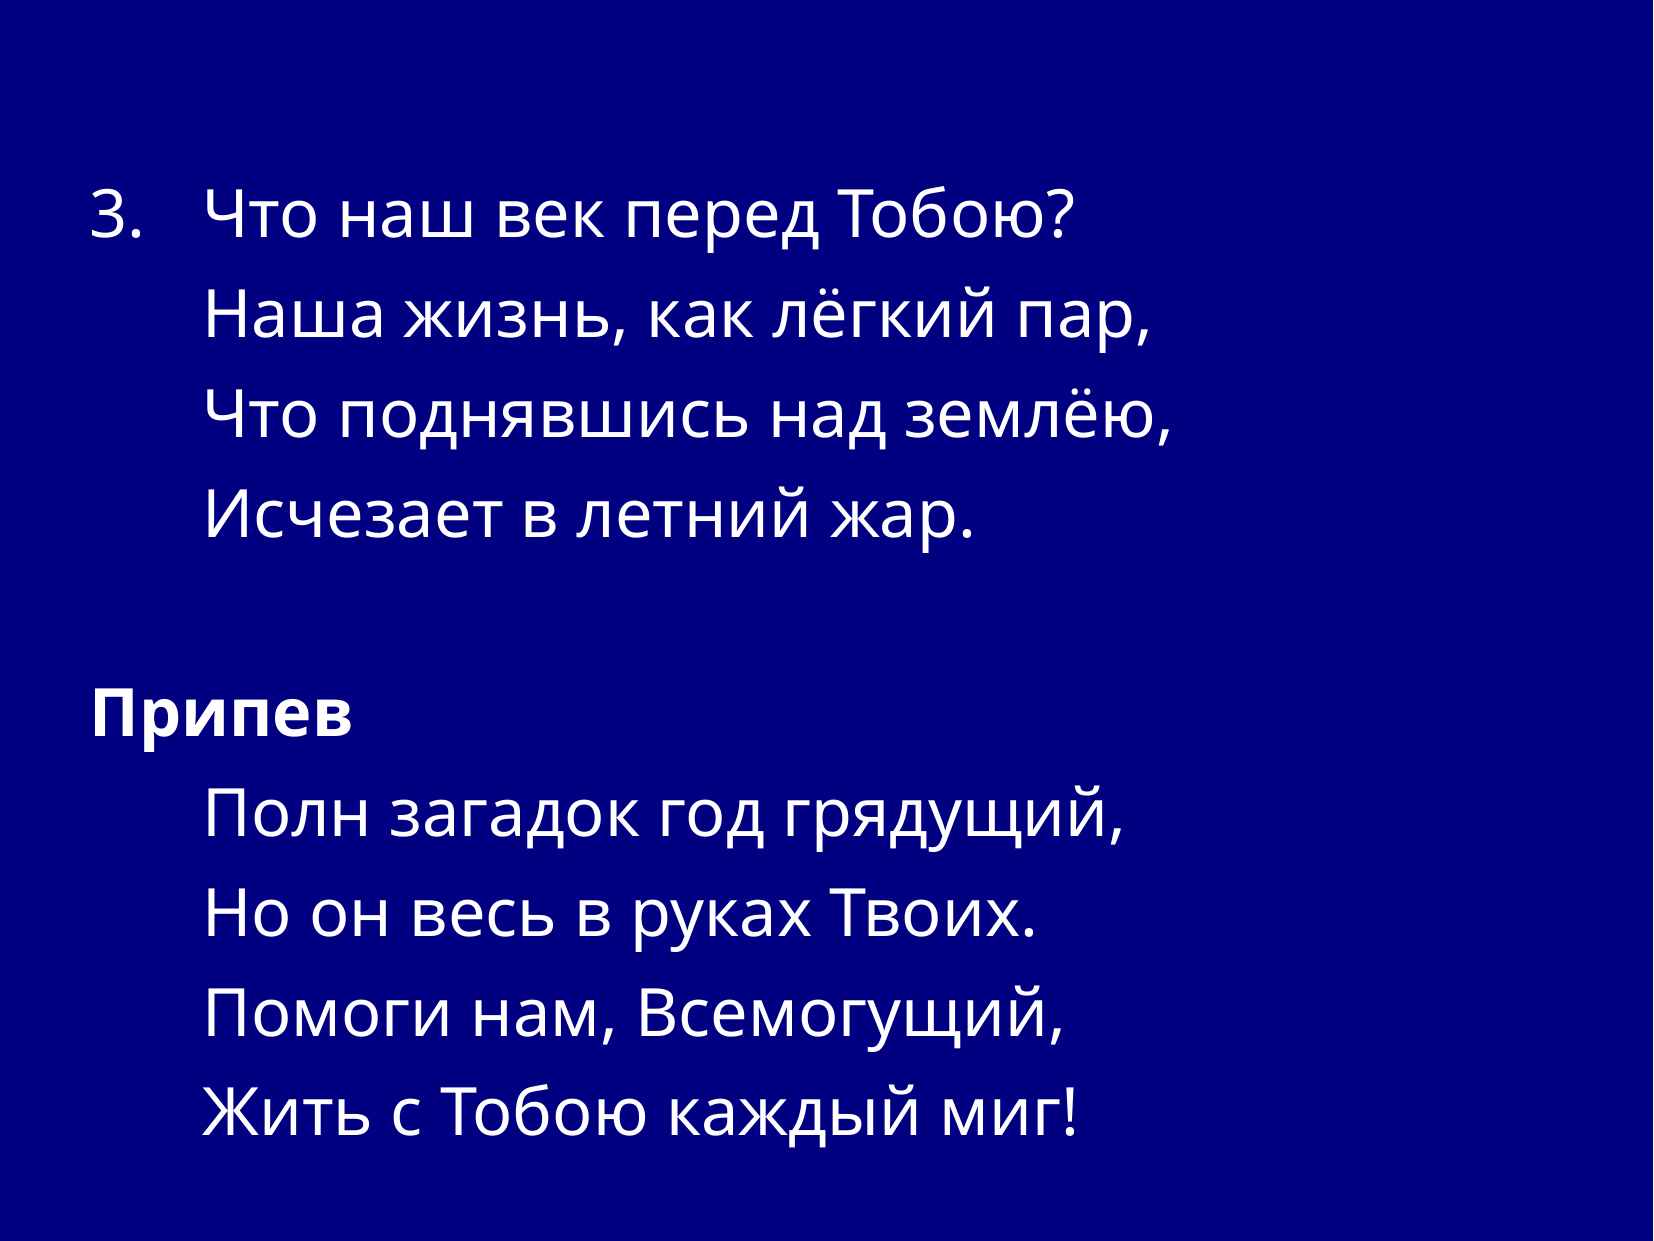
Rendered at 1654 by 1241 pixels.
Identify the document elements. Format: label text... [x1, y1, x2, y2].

text_box 3. Что наш век перед Тобою? Наша жизнь, как лёгкий пар, Что поднявшись над землёю, Исчезает в летний жар. Припев Полн загадок год грядущий, Но он весь в руках Твоих. Помоги нам, Всемогущий, Жить с Тобою каждый миг! [75, 150, 1576, 1163]
